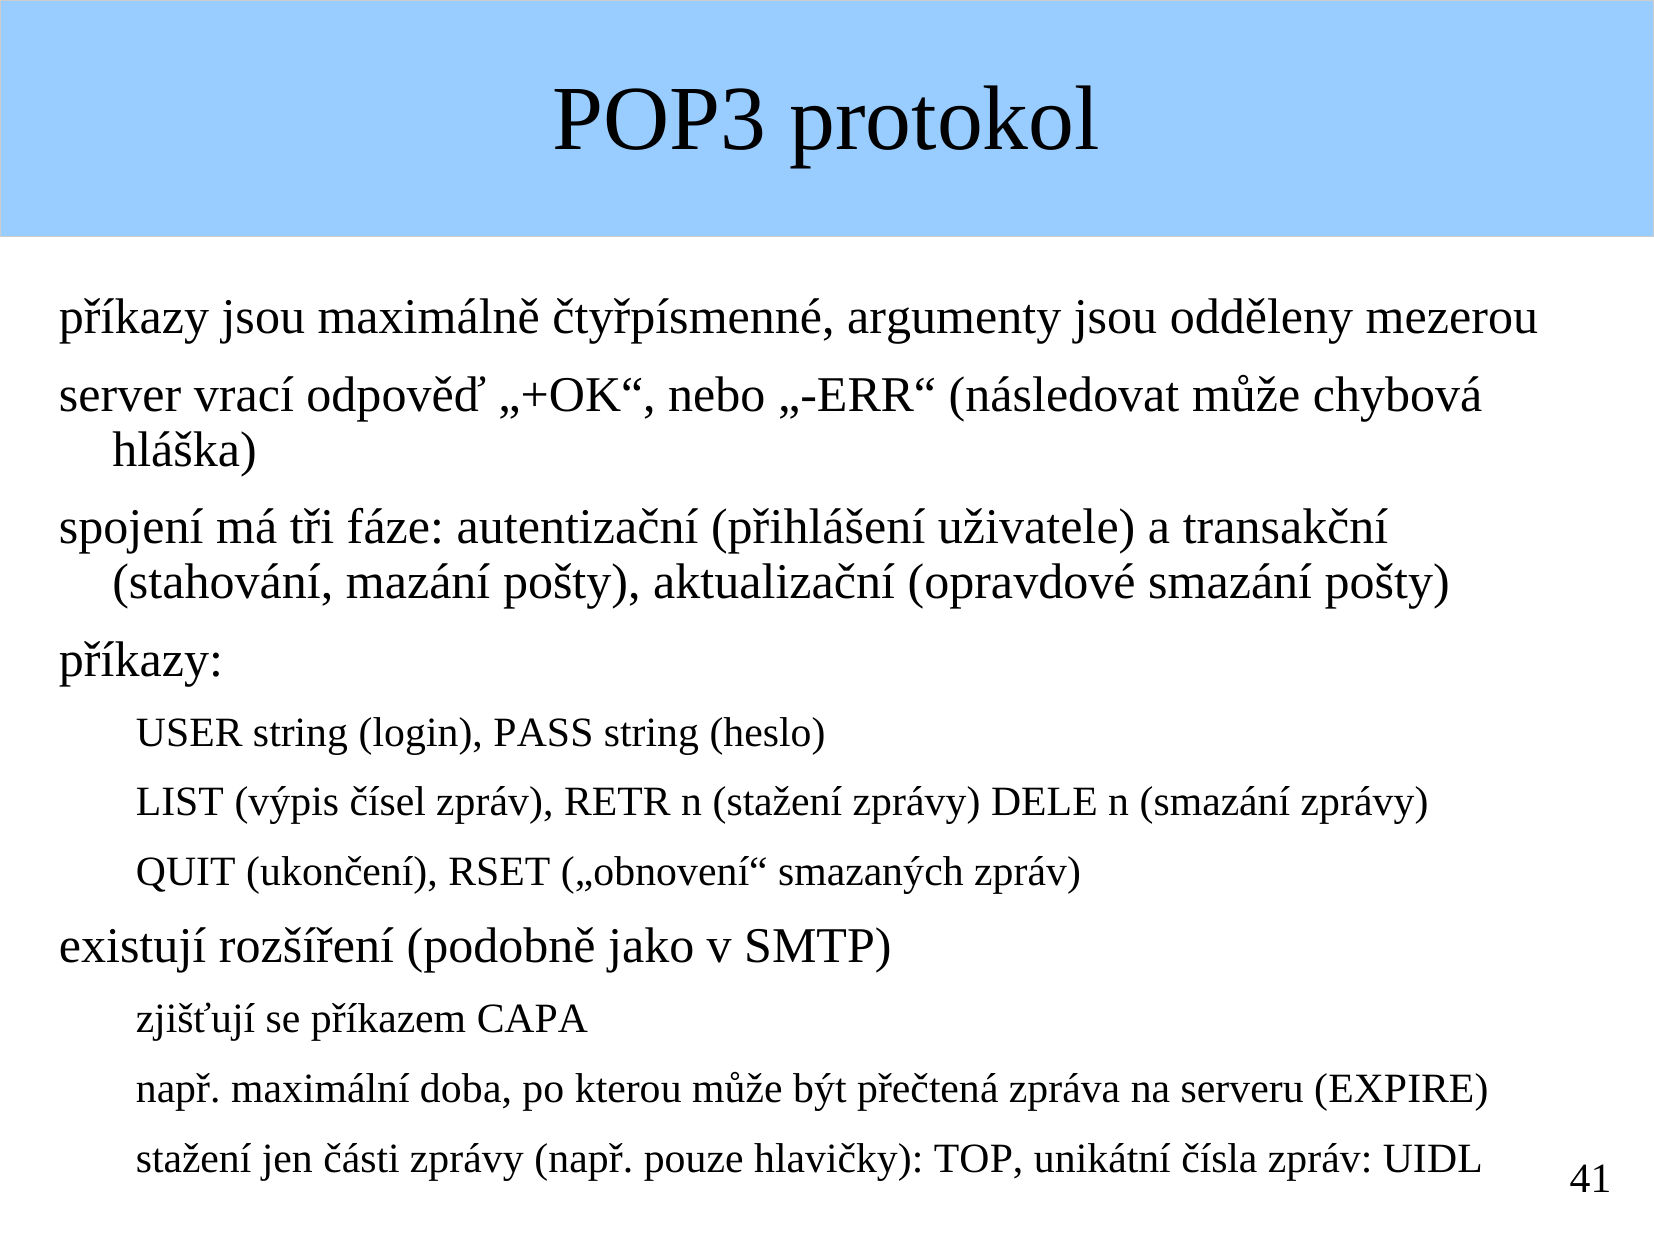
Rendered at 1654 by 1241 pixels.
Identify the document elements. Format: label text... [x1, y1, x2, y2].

title POP3 protokol [0, 0, 1654, 237]
list příkazy jsou maximálně čtyřpísmenné, argumenty jsou odděleny mezerou server vrací odpověď „+OK“, nebo „-ERR“ (následovat může chybová hláška) spojení má tři fáze: autentizační (přihlášení uživatele) a transakční (stahování, mazání pošty), aktualizační (opravdové smazání pošty) příkazy: USER string (login), PASS string (heslo) LIST (výpis čísel zpráv), RETR n (stažení zprávy) DELE n (smazání zprávy) QUIT (ukončení), RSET („obnovení“ smazaných zpráv) existují rozšíření (podobně jako v SMTP) zjišťují se příkazem CAPA např. maximální doba, po kterou může být přečtená zpráva na serveru (EXPIRE) stažení jen části zprávy (např. pouze hlavičky): TOP, unikátní čísla zpráv: UIDL [41, 289, 1619, 1182]
